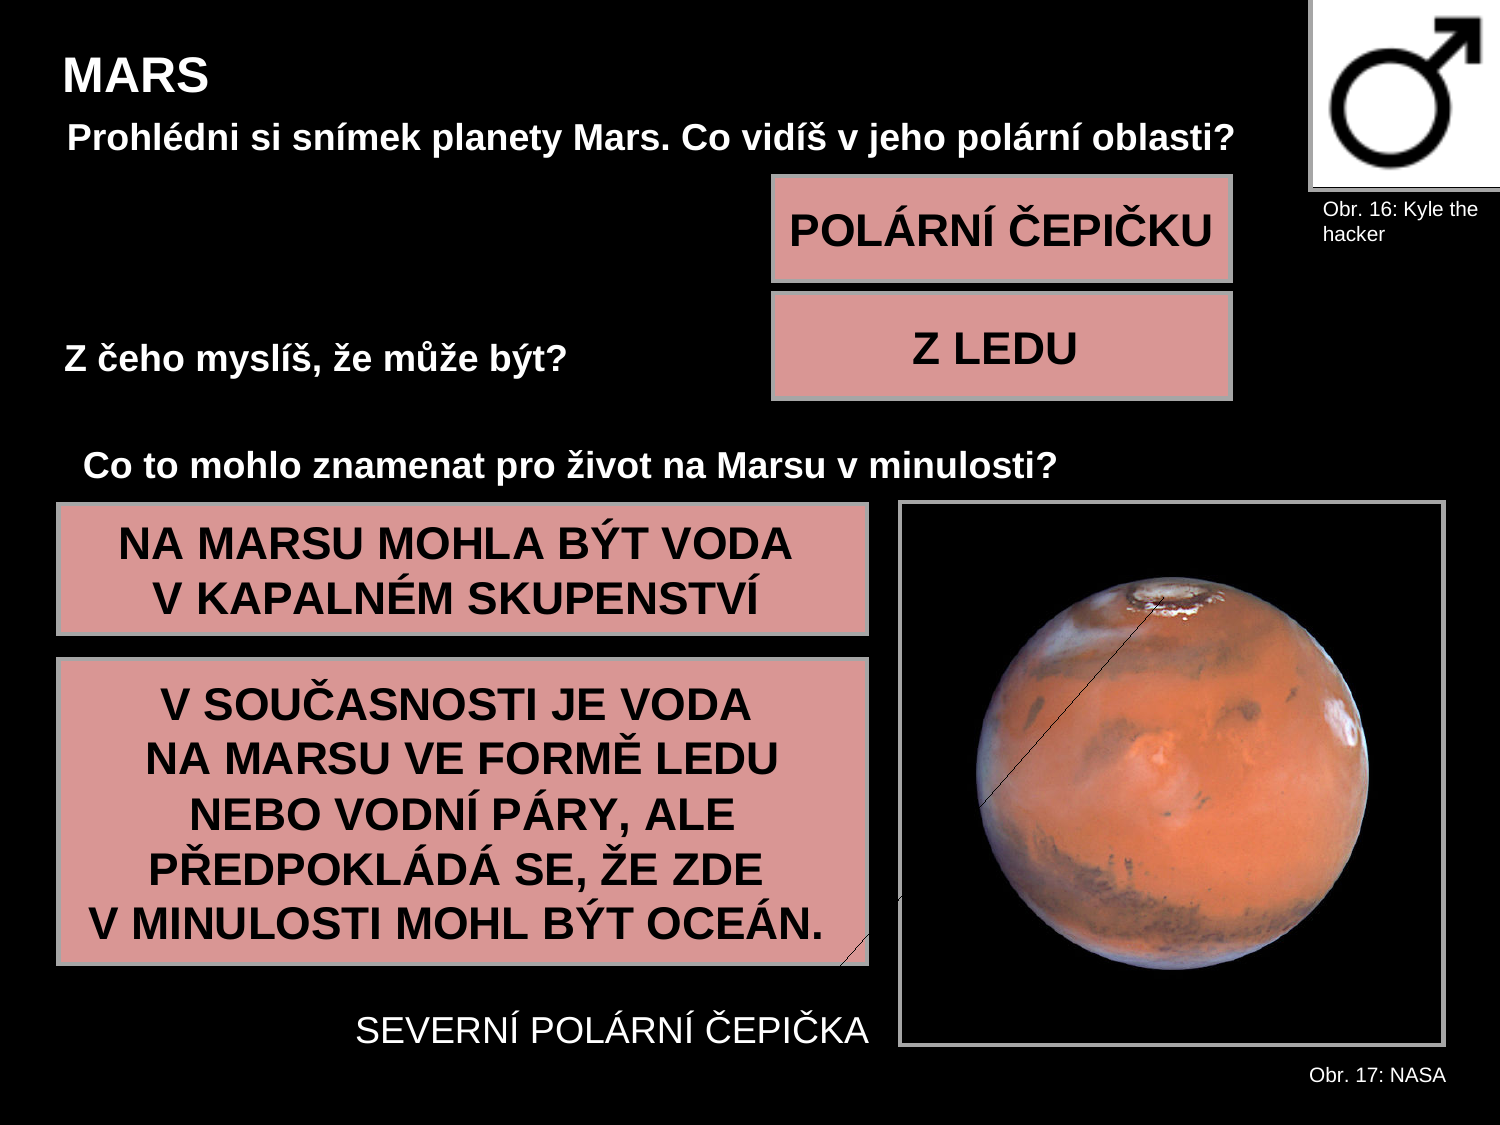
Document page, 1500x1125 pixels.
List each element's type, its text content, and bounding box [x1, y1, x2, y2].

text_box Co to mohlo znamenat pro život na Marsu v minulosti? [68, 433, 1075, 494]
text_box Obr. 16: Kyle the hacker [1308, 187, 1500, 253]
text_box SEVERNÍ POLÁRNÍ ČEPIČKA [340, 997, 885, 1059]
text_box Z čeho myslíš, že může být? [49, 281, 584, 387]
text_box POLÁRNÍ ČEPIČKU [773, 175, 1231, 282]
picture [1312, 0, 1500, 187]
text_box Obr. 17: NASA [1294, 1053, 1462, 1095]
text_box Z LEDU [773, 292, 1231, 399]
text_box NA MARSU MOHLA BÝT VODA V KAPALNÉM SKUPENSTVÍ [58, 503, 868, 634]
text_box MARS [48, 35, 225, 111]
text_box Prohlédni si snímek planety Mars. Co vidíš v jeho polární oblasti? [52, 105, 1253, 166]
text_box V SOUČASNOSTI JE VODA NA MARSU VE FORMĚ LEDU NEBO VODNÍ PÁRY, ALE PŘEDPOKLÁDÁ SE, ŽE ZDE V MINULOSTI MOHL BÝT OCEÁN. [58, 659, 868, 965]
picture [902, 503, 1442, 1043]
